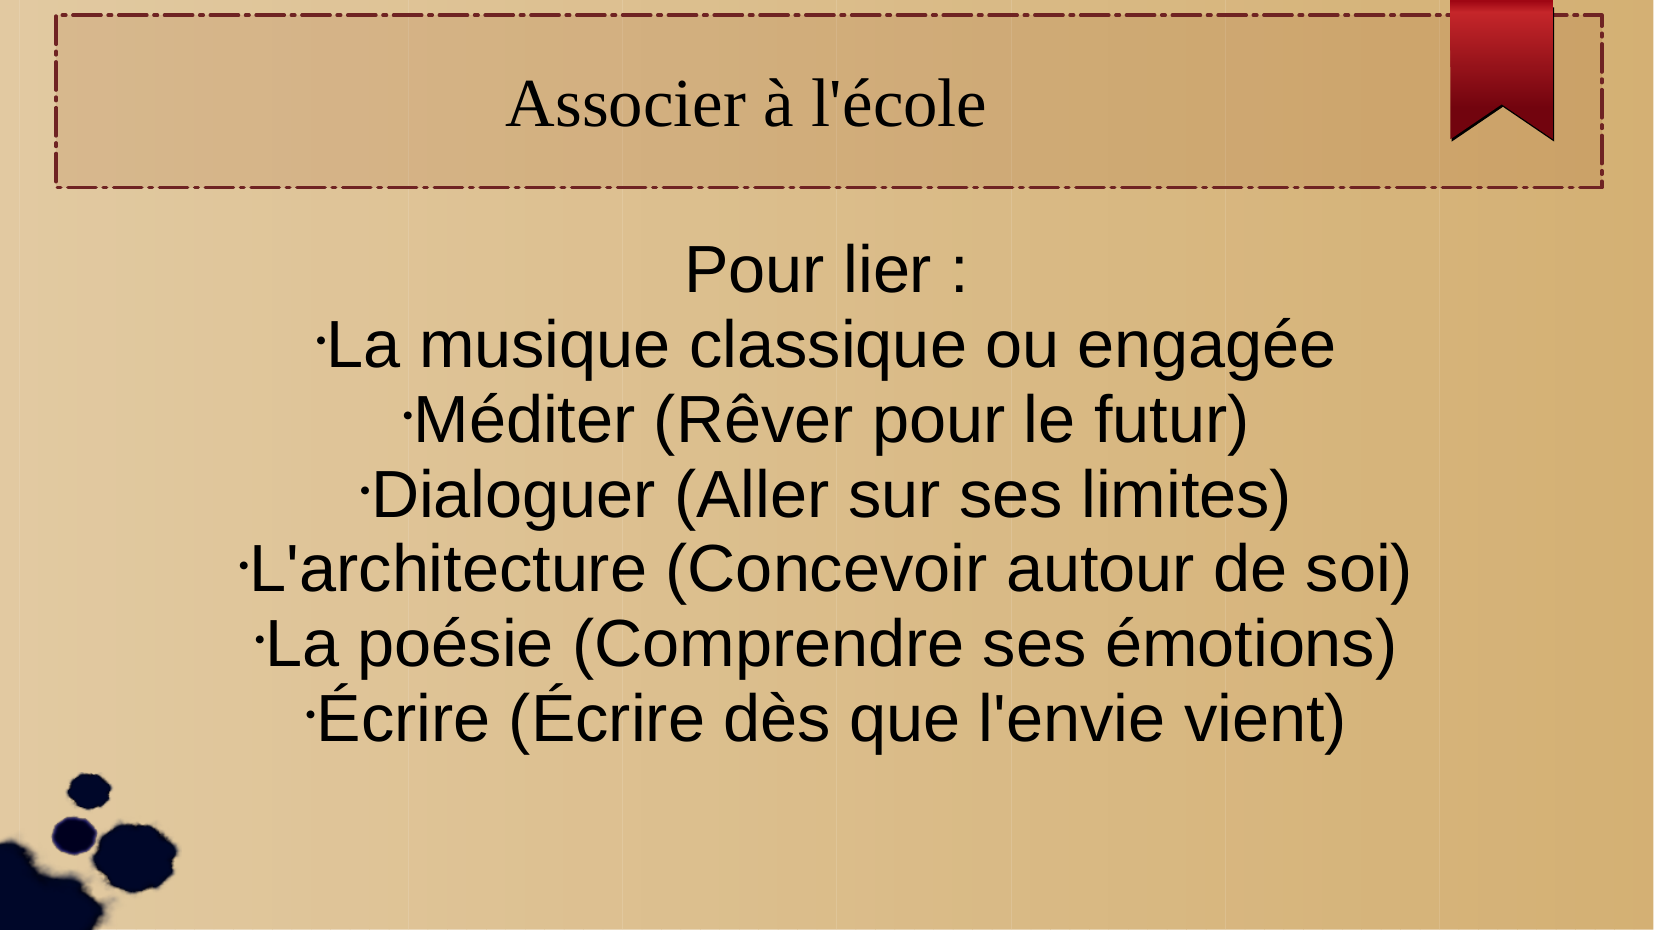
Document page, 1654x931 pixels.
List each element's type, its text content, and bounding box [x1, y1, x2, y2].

title Associer à l'école [82, 35, 1412, 172]
subtitle Pour lier : La musique classique ou engagée Méditer (Rêver pour le futur) Dialoguer (Aller sur ses limites) L'architecture (Concevoir autour de soi) La poésie (Comprendre ses émotions) Écrire (Écrire dès que l'envie vient) [82, 224, 1571, 764]
